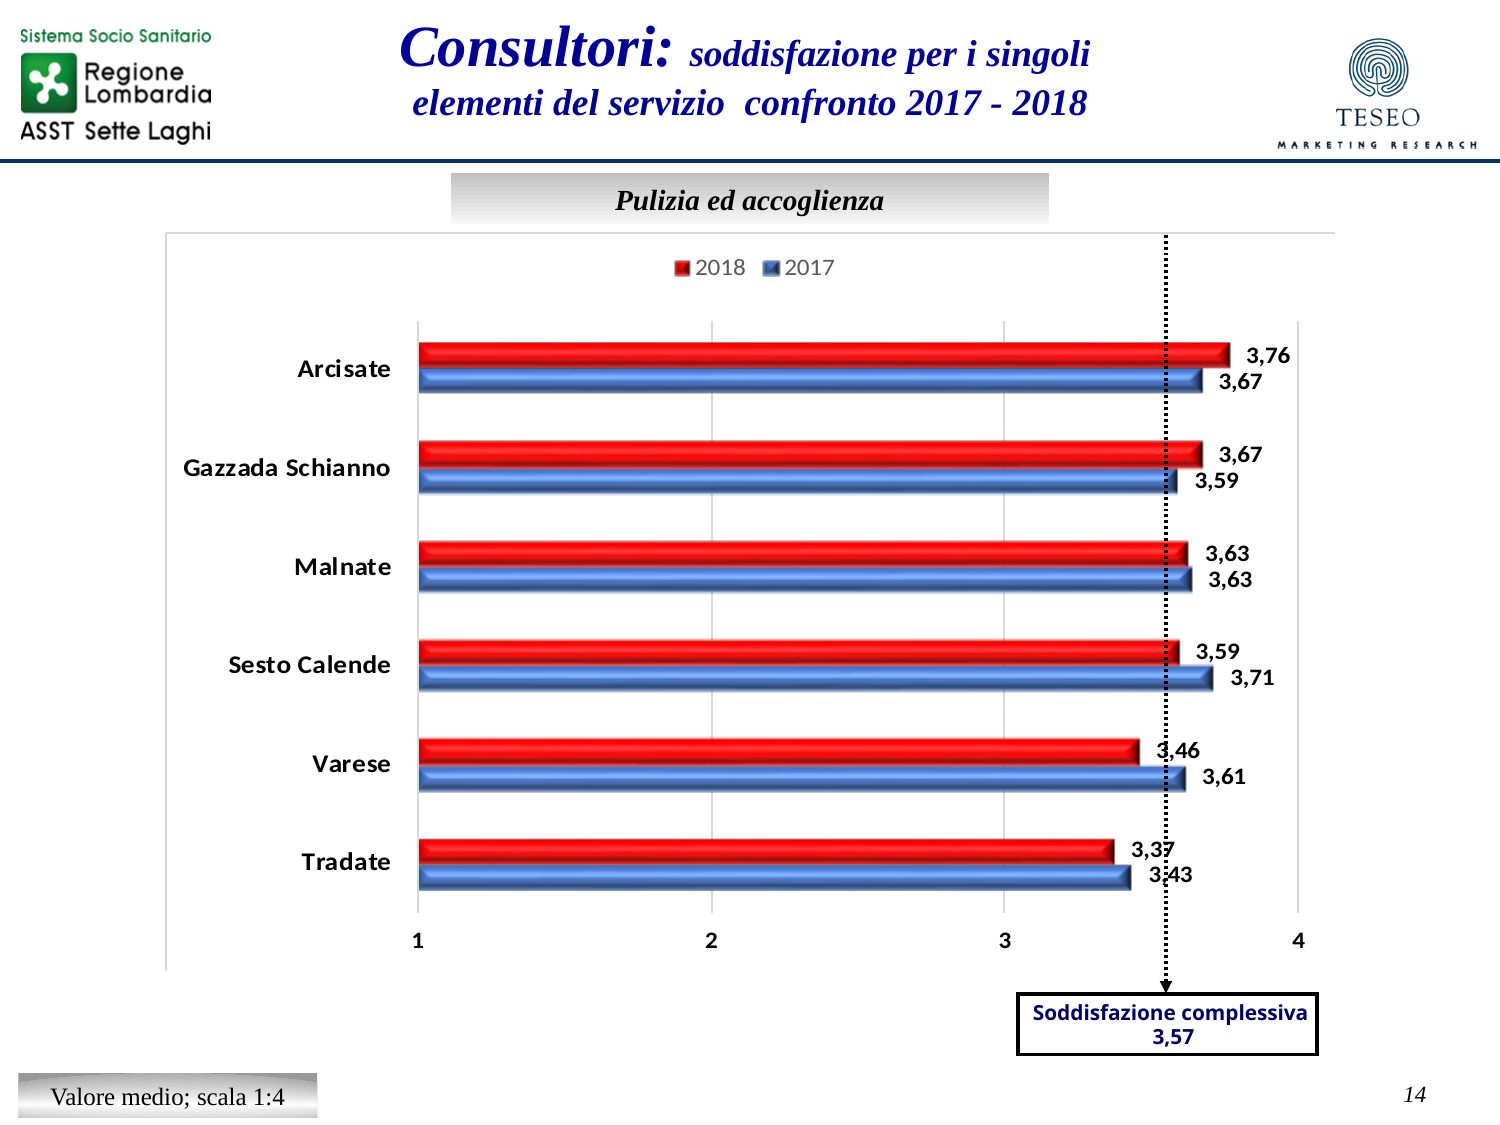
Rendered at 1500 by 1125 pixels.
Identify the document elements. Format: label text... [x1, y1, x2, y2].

text_box Pulizia ed accoglienza [451, 173, 1049, 224]
text_box Soddisfazione complessiva 3,57 [1018, 993, 1317, 1055]
picture [21, 26, 206, 148]
picture [165, 231, 1335, 971]
picture [1294, 30, 1481, 149]
text_box Valore medio; scala 1:4 [18, 1073, 318, 1118]
text_box Consultori: soddisfazione per i singoli elementi del servizio confronto 2017 - 2018 [206, 25, 1294, 151]
